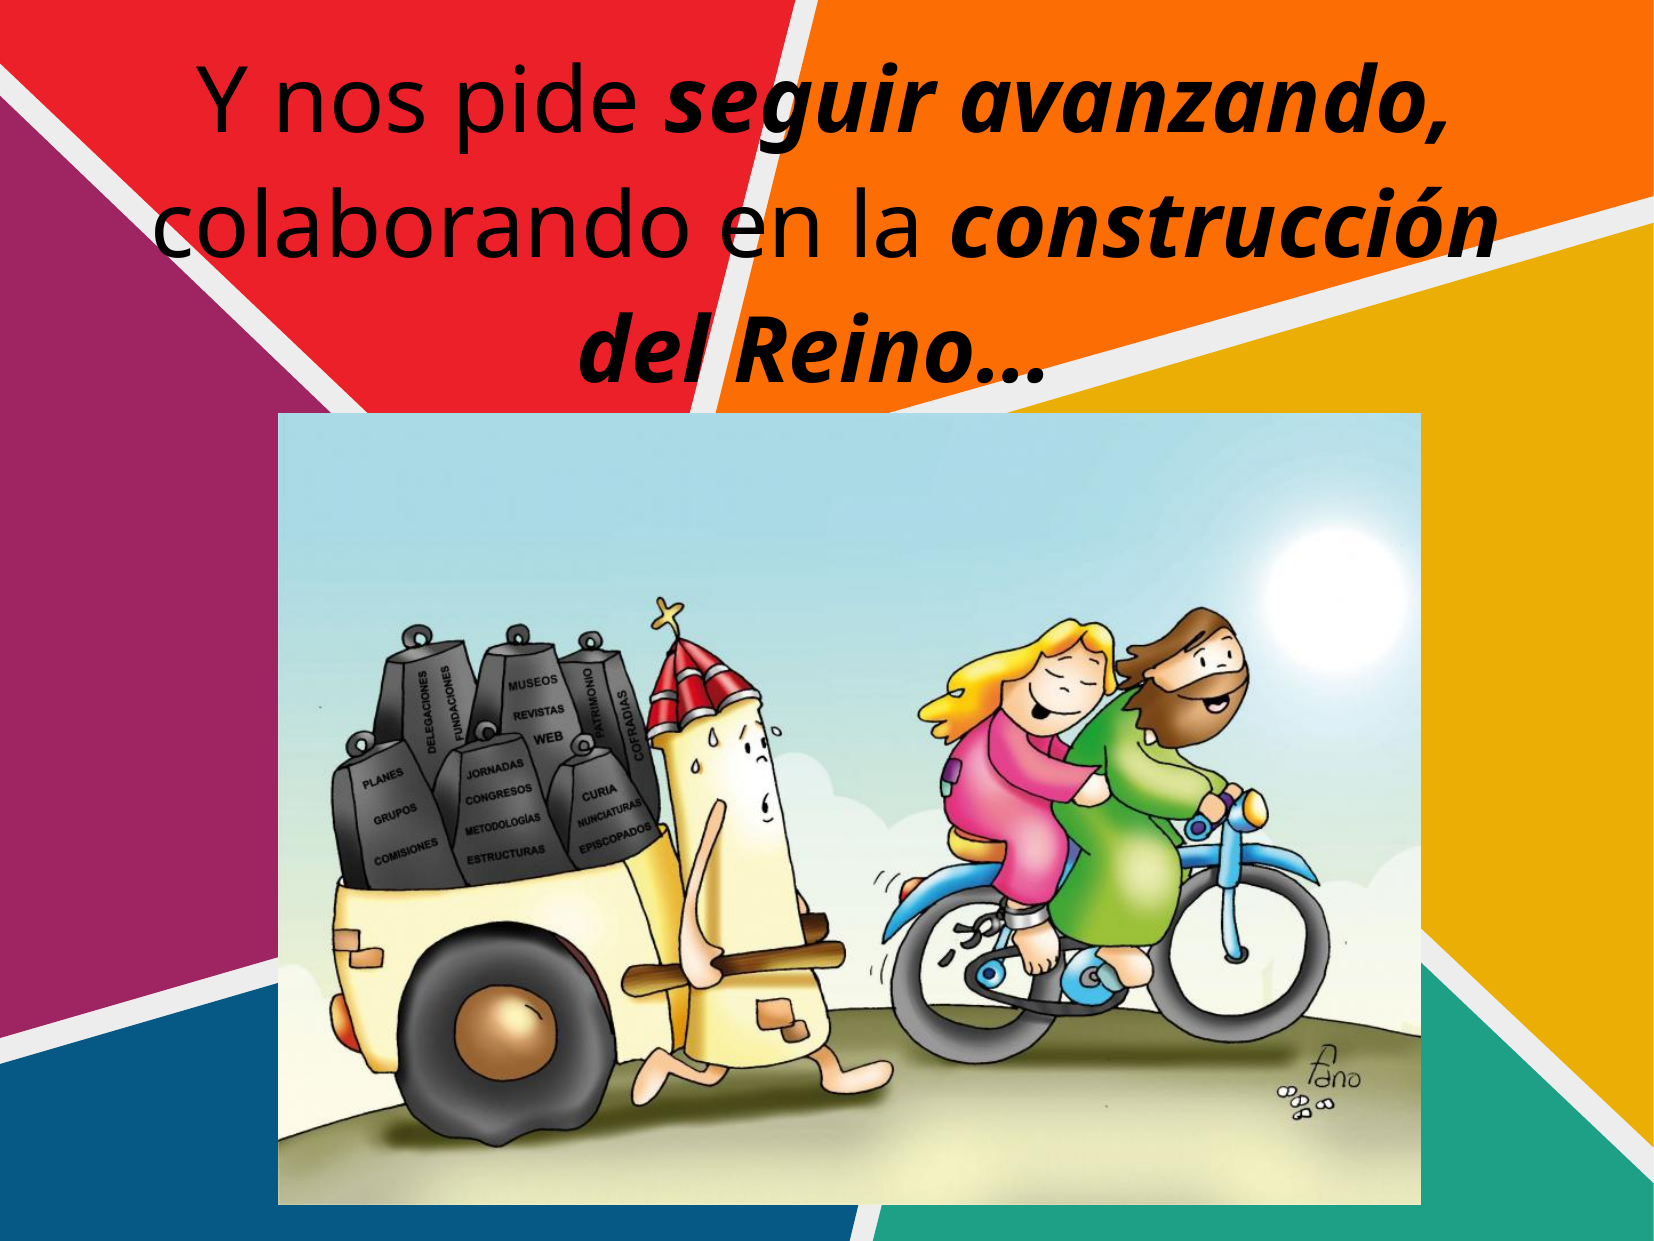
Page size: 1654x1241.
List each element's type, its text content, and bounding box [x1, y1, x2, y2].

picture [278, 413, 1421, 1205]
title Y nos pide seguir avanzando, colaborando en la construcción del Reino… [82, 0, 1571, 486]
